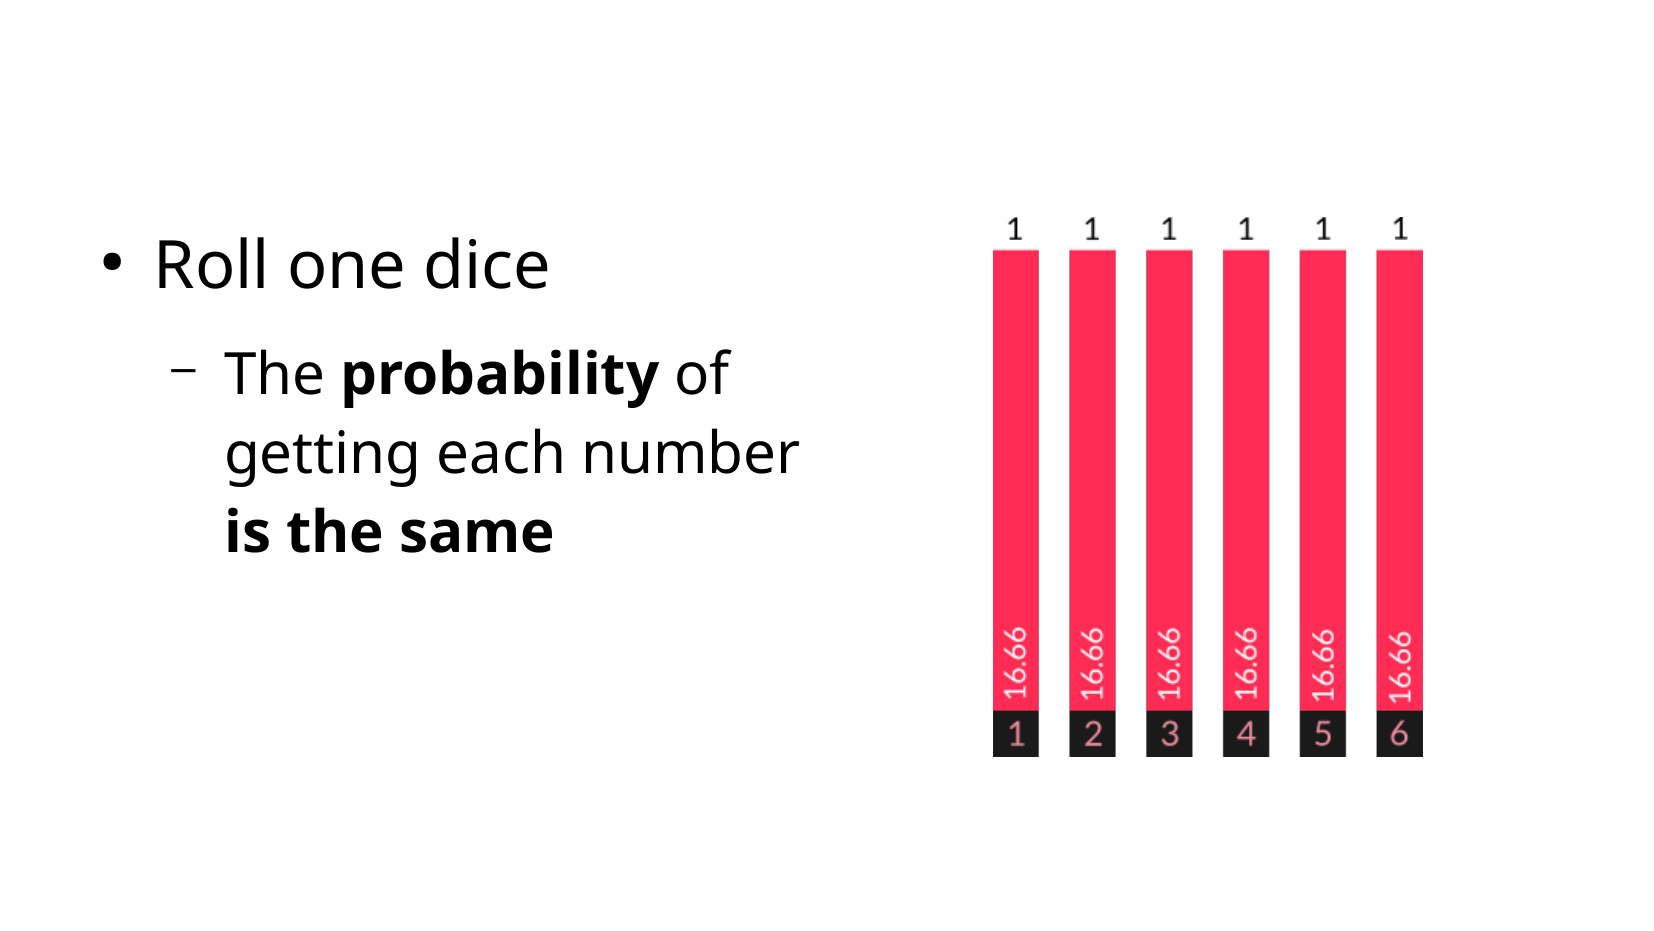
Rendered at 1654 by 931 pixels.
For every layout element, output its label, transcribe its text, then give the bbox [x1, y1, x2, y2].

picture [993, 217, 1423, 758]
list Roll one dice The probability of getting each number is the same [82, 217, 809, 758]
